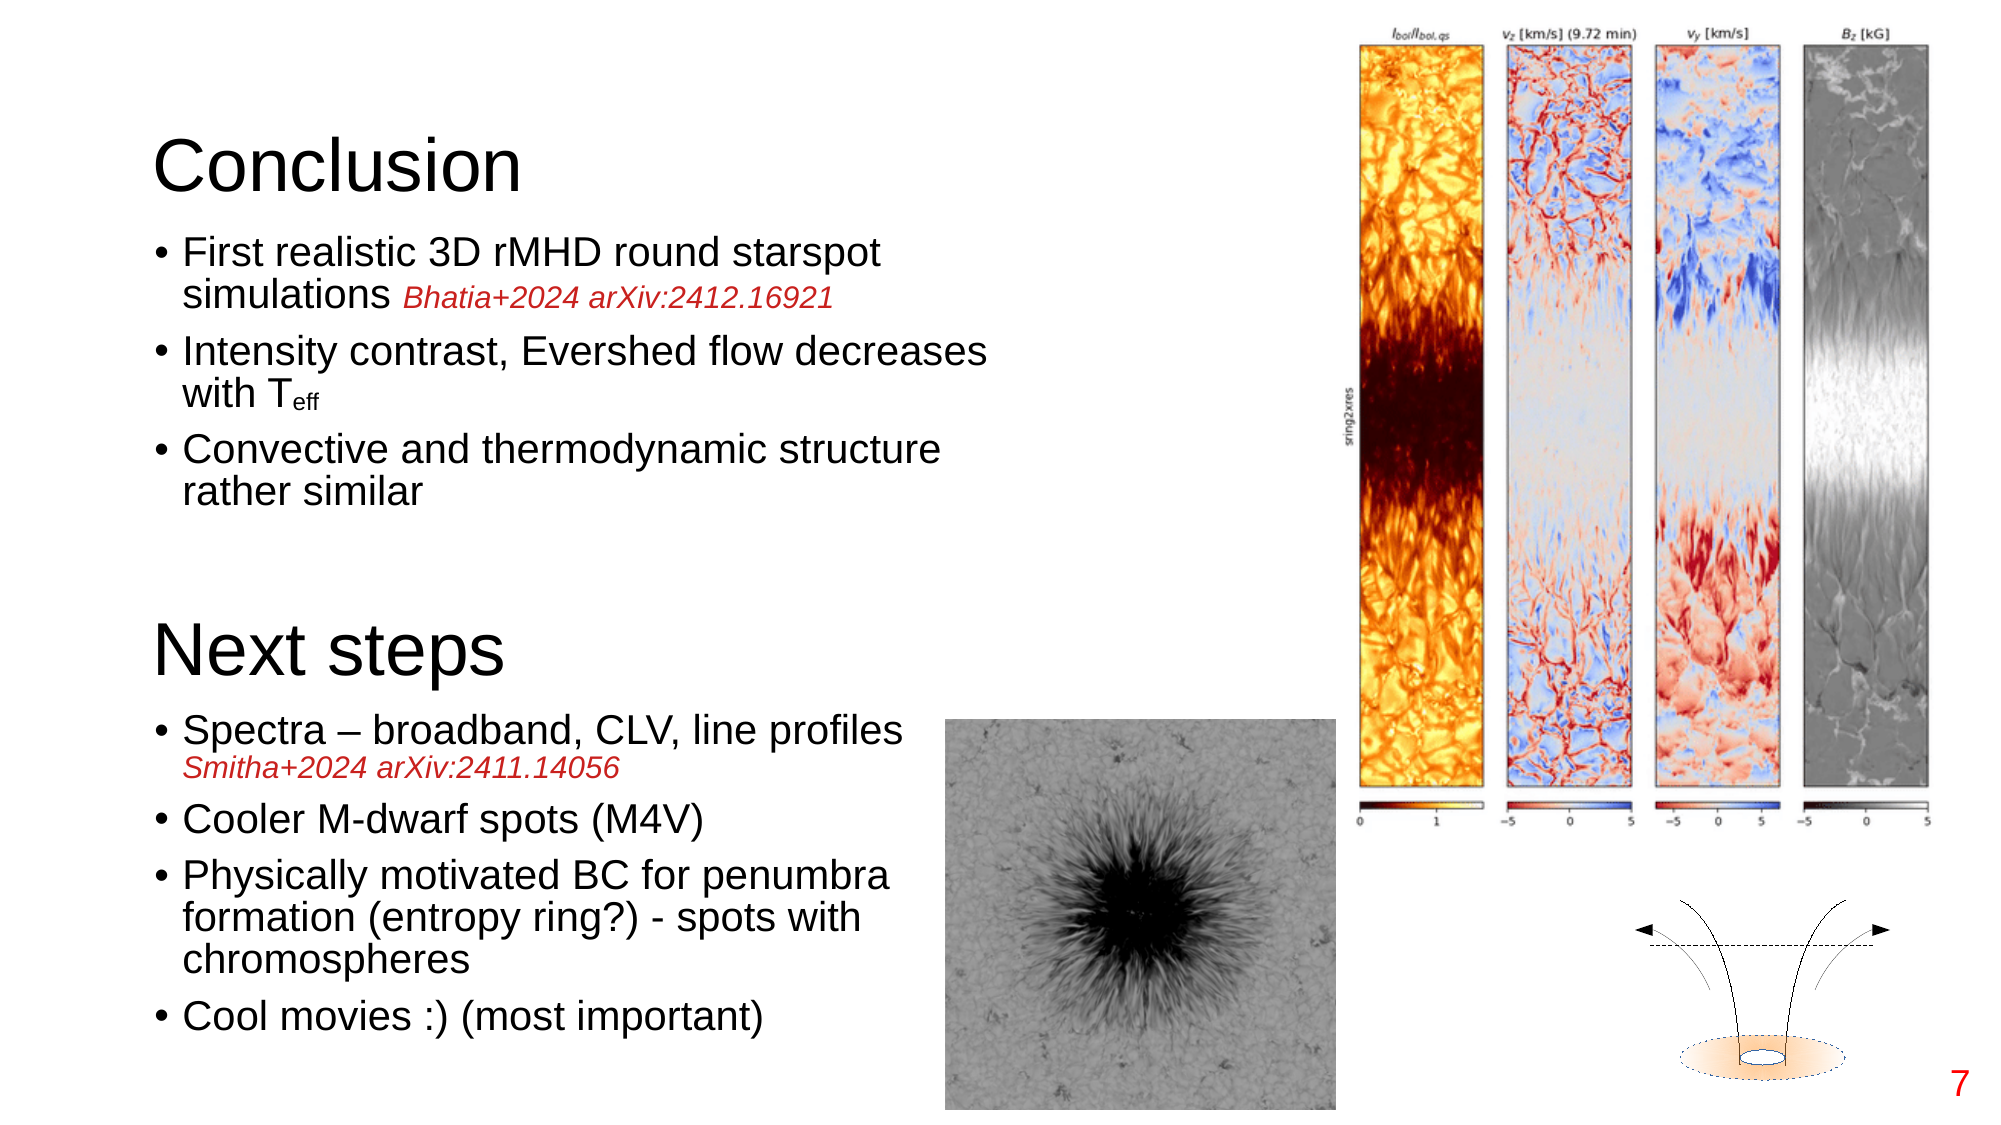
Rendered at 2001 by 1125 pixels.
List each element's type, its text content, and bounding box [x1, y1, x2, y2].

text_box First realistic 3D rMHD round starspot simulations Bhatia+2024 arXiv:2412.16921 Intensity contrast, Evershed flow decreases with Teff Convective and thermodynamic structure rather similar [137, 225, 1006, 610]
text_box [1680, 1035, 1846, 1081]
text_box Spectra – broadband, CLV, line profiles Smitha+2024 arXiv:2411.14056 Cooler M-dwarf spots (M4V) Physically motivated BC for penumbra formation (entropy ring?) - spots with chromospheres Cool movies :) (most important) [137, 762, 945, 1088]
text_box <number> [1935, 1054, 2001, 1125]
picture [945, 0, 2001, 1111]
text_box Conclusion [137, 59, 1863, 278]
text_box Next steps [137, 544, 1863, 762]
